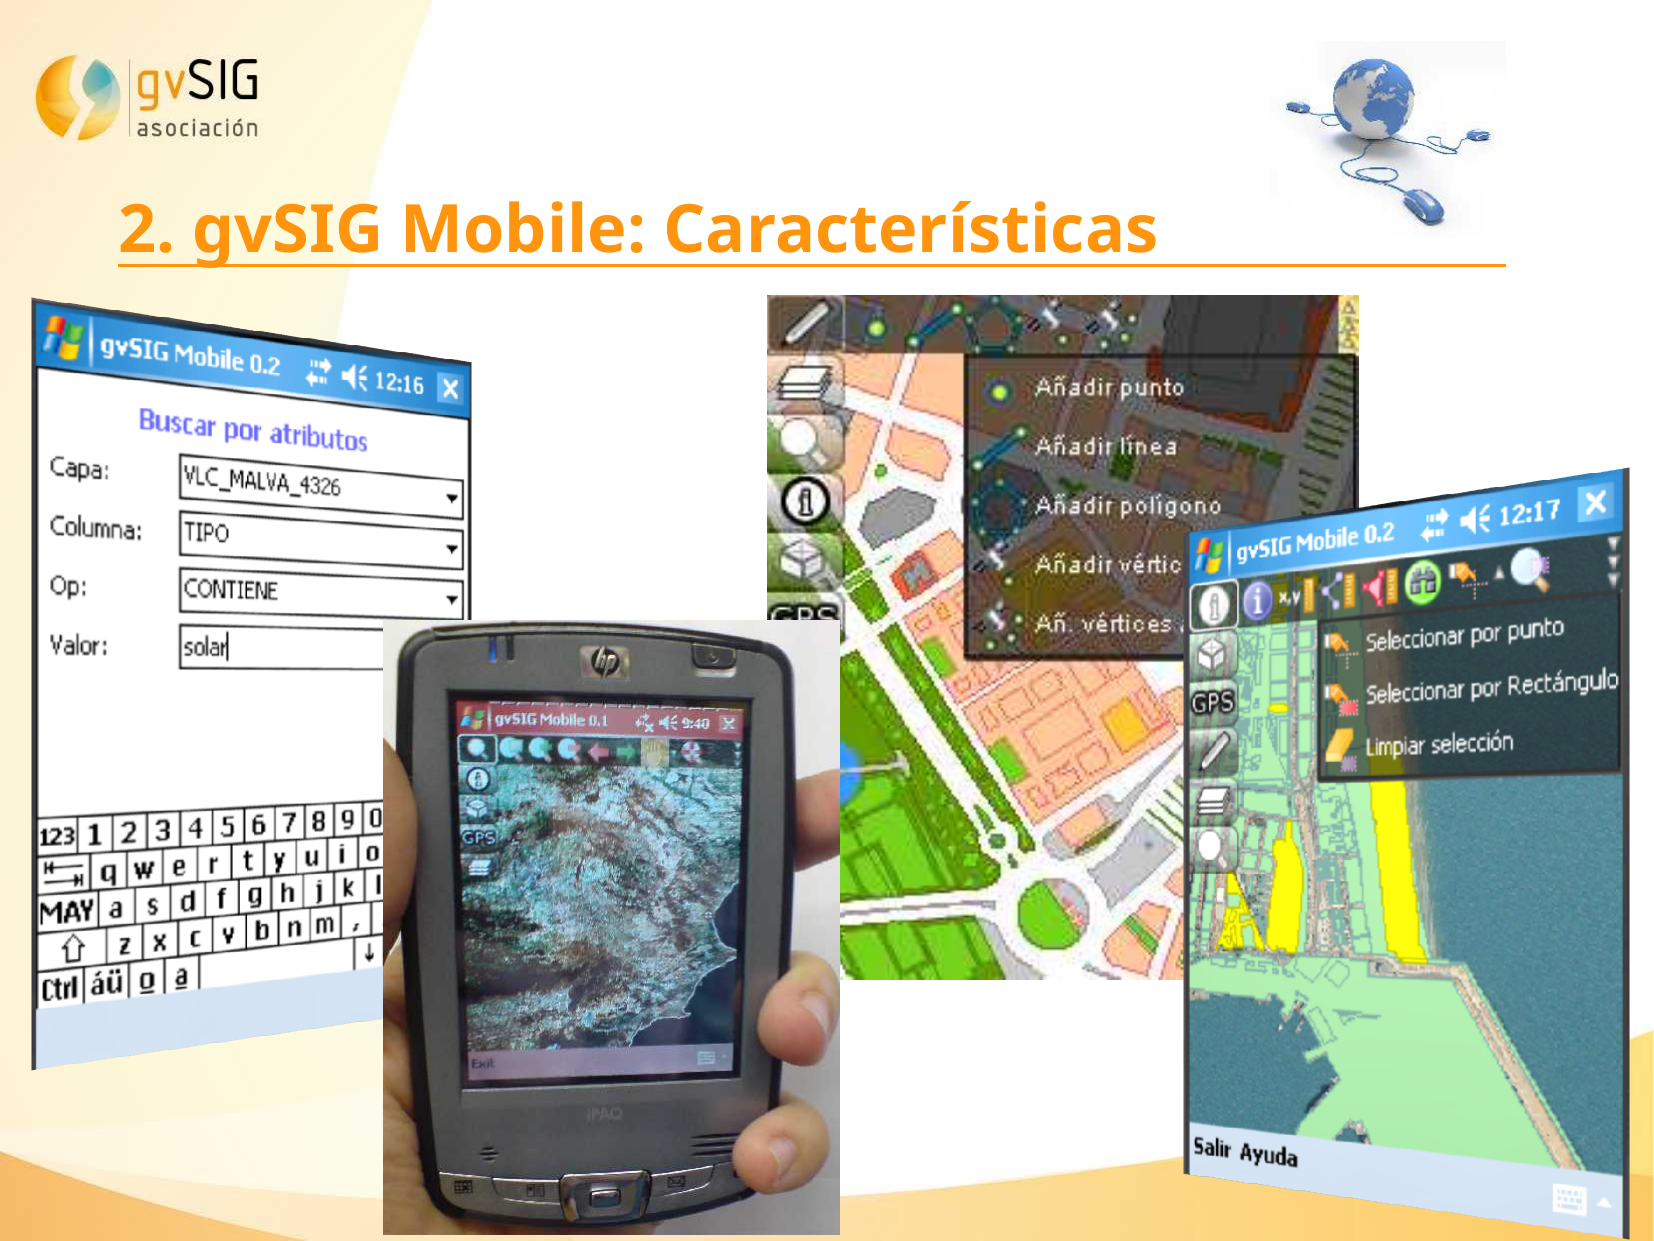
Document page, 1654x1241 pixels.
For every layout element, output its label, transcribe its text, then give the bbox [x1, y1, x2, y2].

picture [0, 0, 1654, 1241]
title 2. gvSIG Mobile: Características [118, 177, 1607, 276]
